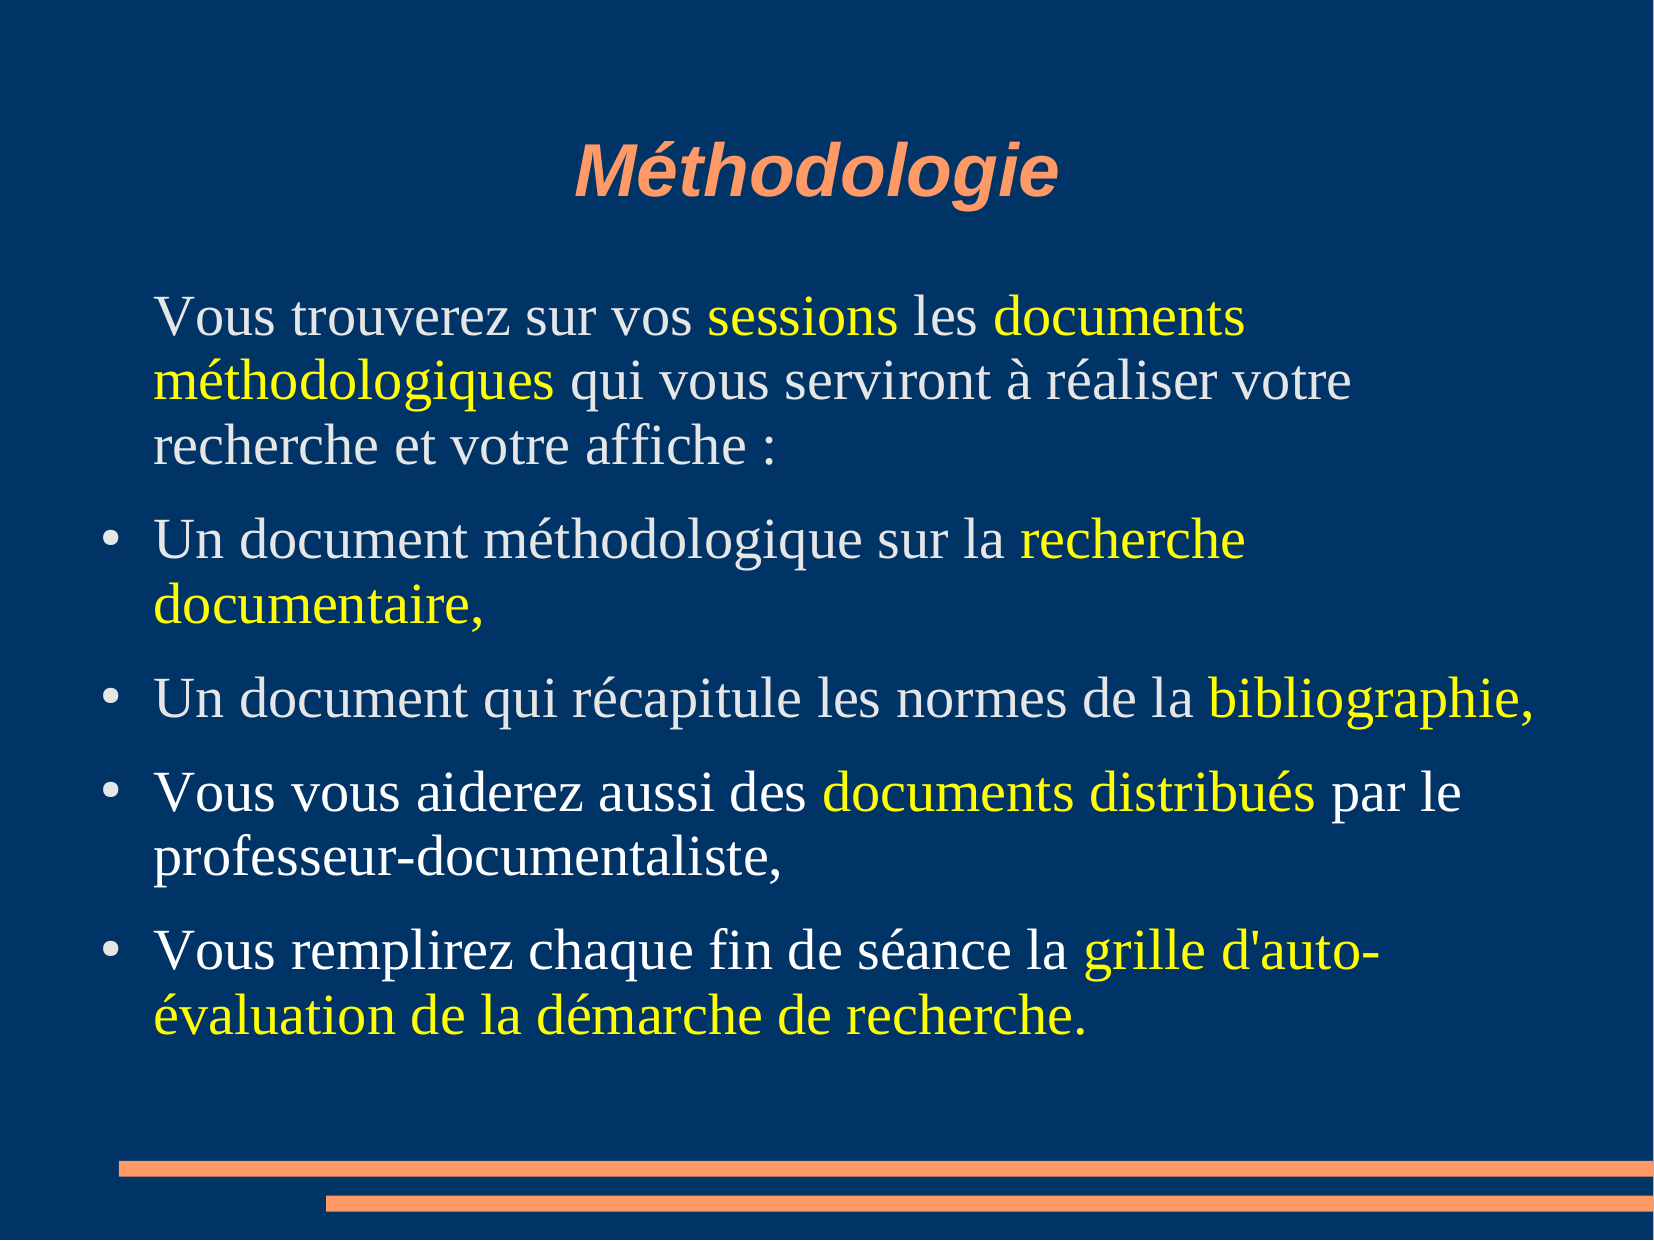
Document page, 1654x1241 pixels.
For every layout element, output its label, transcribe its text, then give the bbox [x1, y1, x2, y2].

title Méthodologie [111, 94, 1524, 283]
list Vous trouverez sur vos sessions les documents méthodologiques qui vous serviront à réaliser votre recherche et votre affiche : Un document méthodologique sur la recherche documentaire, Un document qui récapitule les normes de la bibliographie, Vous vous aiderez aussi des documents distribués par le professeur-documentaliste, Vous remplirez chaque fin de séance la grille d'auto-évaluation de la démarche de recherche. [82, 283, 1558, 1099]
